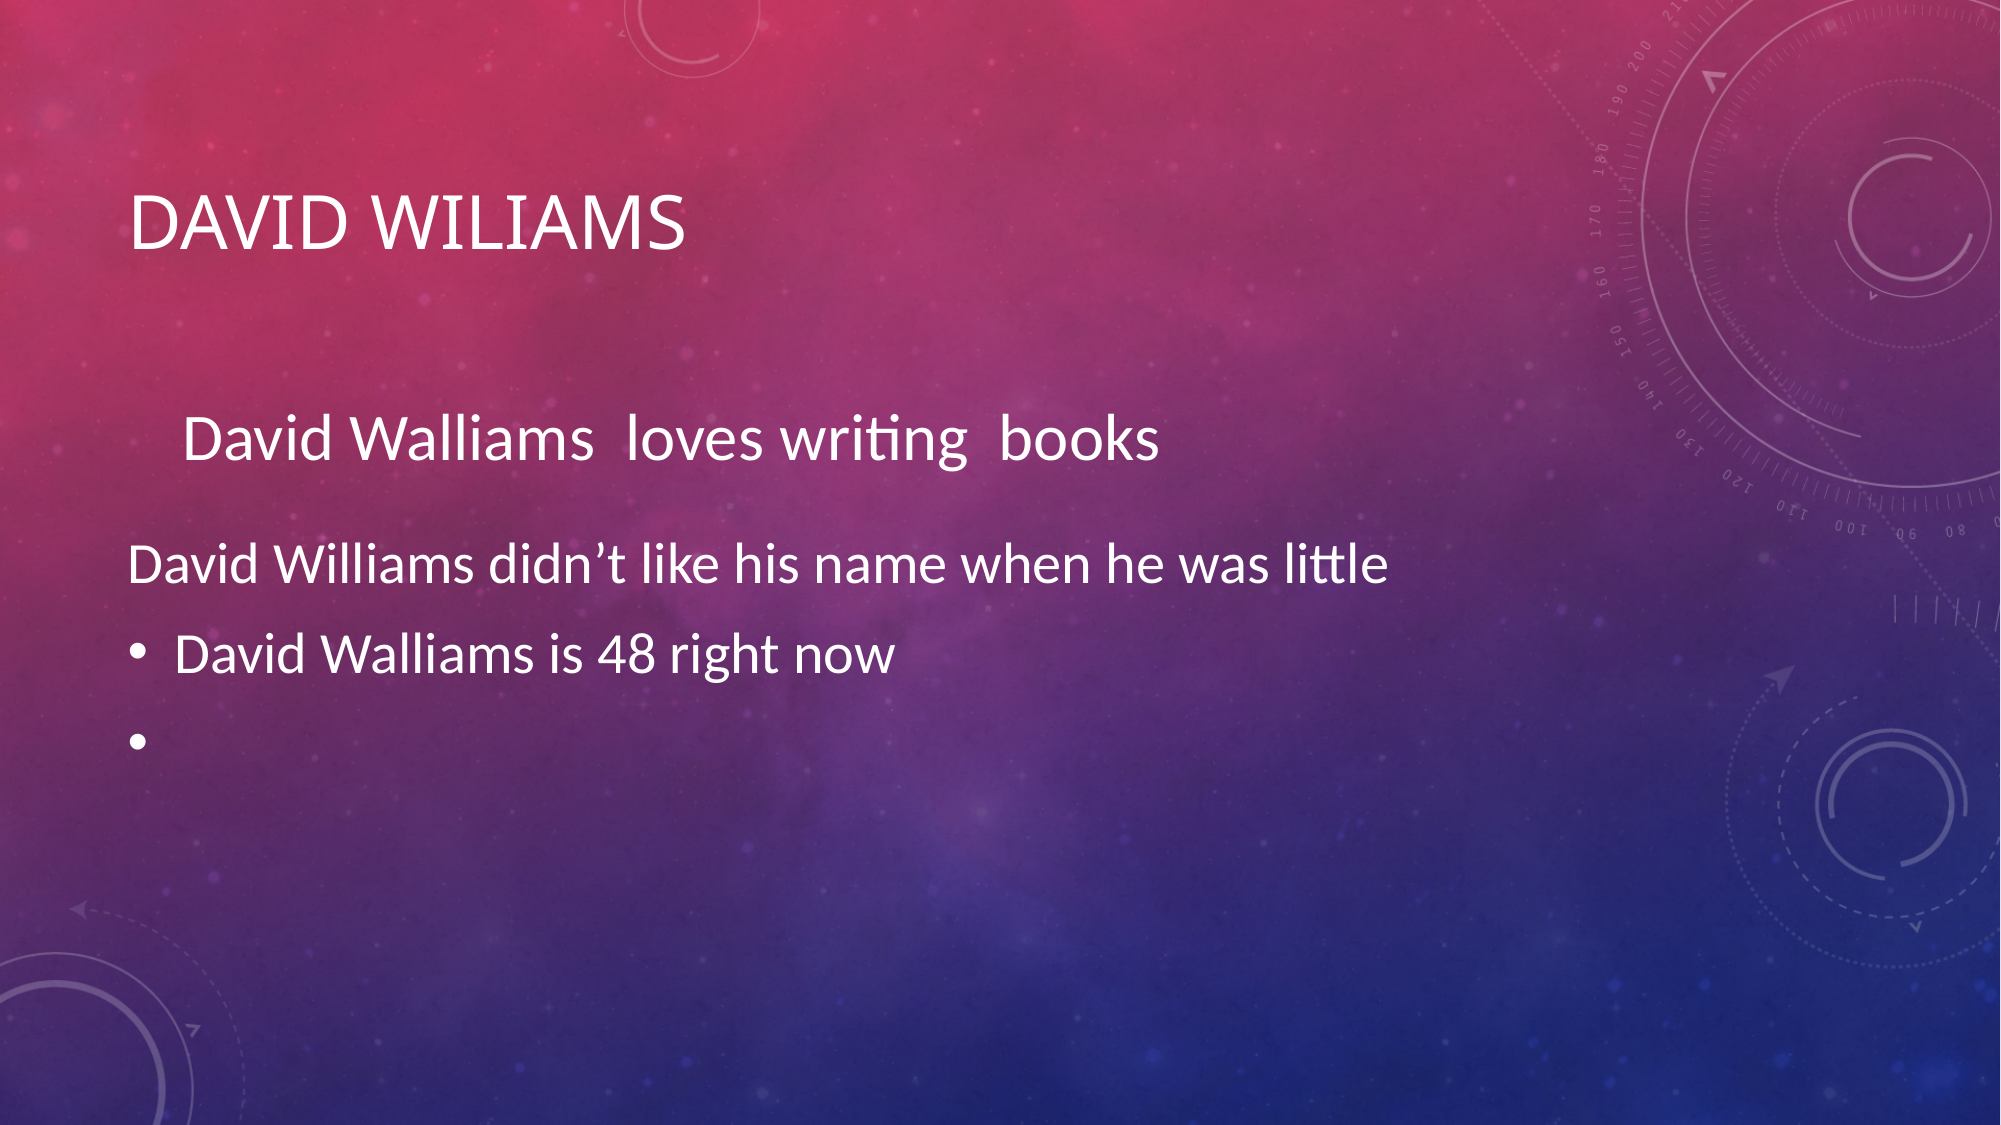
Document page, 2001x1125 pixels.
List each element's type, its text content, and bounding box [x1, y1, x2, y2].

title David wiliams [112, 99, 1775, 339]
list David Williams didn’t like his name when he was little David Walliams is 48 right now [112, 351, 1518, 950]
text_box David Walliams loves writing books [167, 387, 1176, 482]
